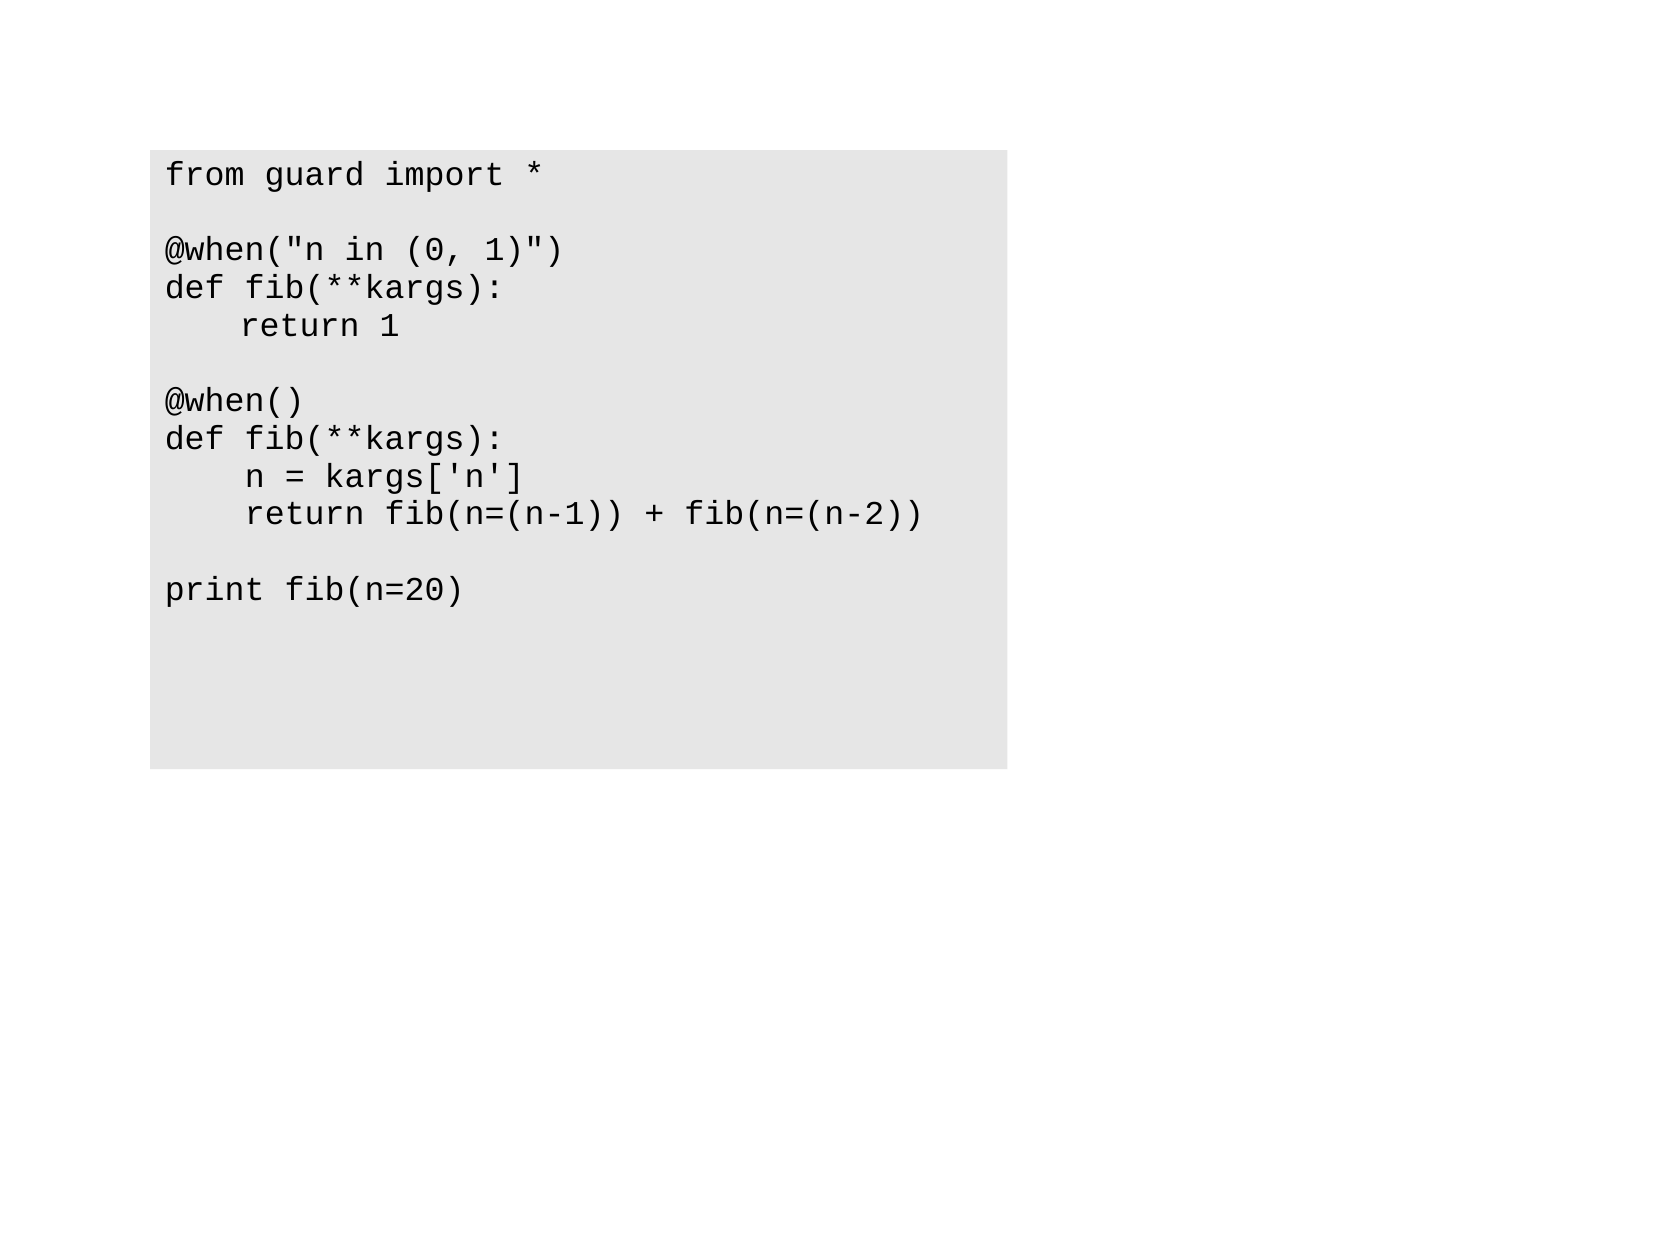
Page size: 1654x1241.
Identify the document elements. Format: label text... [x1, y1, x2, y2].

text_box from guard import * @when("n in (0, 1)") def fib(**kargs): return 1 @when() def fib(**kargs): n = kargs['n'] return fib(n=(n-1)) + fib(n=(n-2)) print fib(n=20) [150, 150, 1008, 770]
